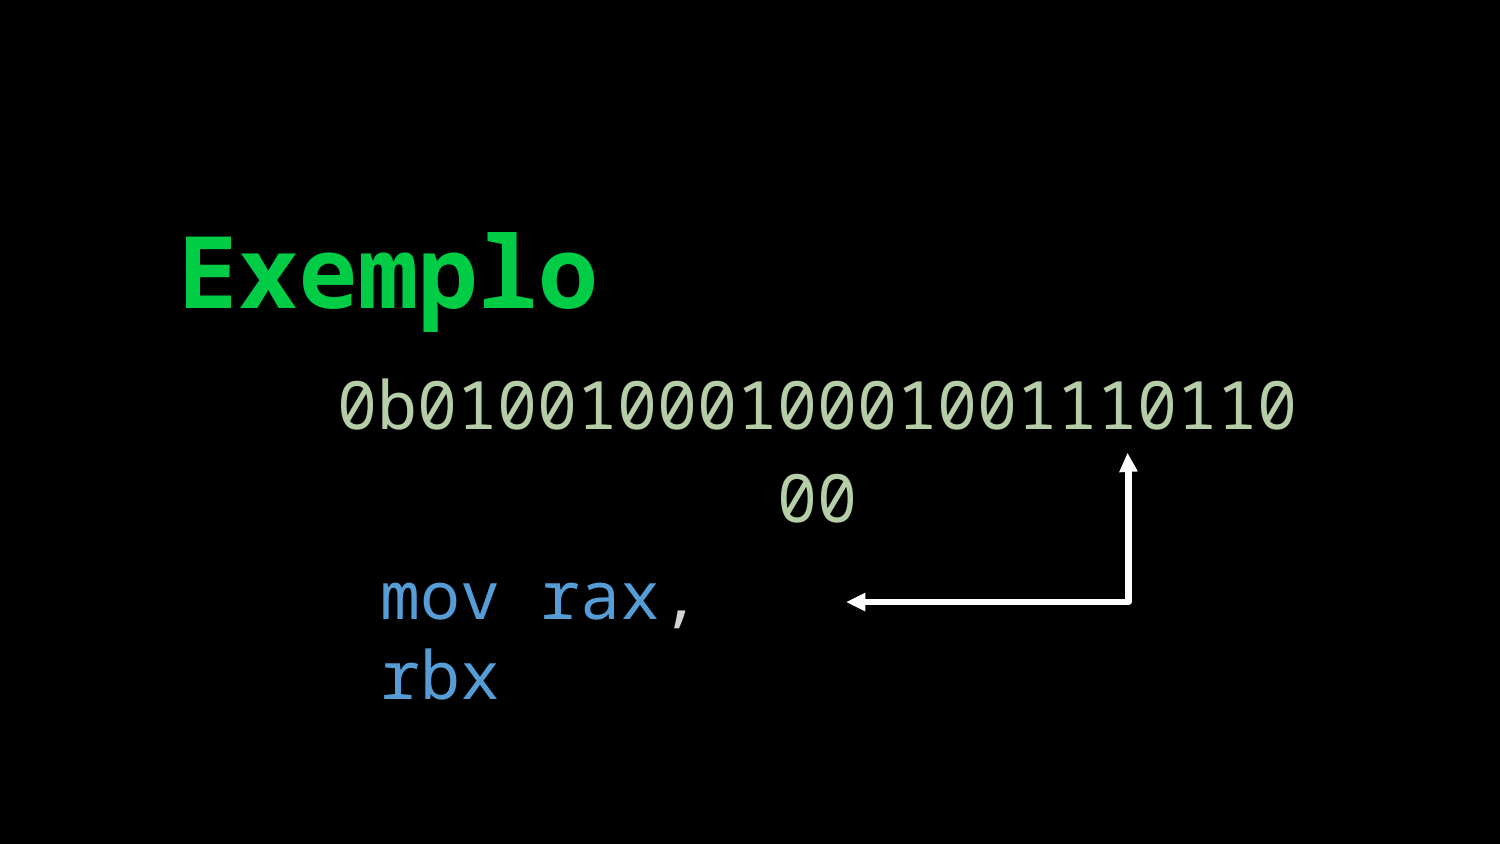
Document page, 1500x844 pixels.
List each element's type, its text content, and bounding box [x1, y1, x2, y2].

list 0b010010001000100111011000 [306, 336, 1330, 454]
list mov rax, rbx [365, 537, 869, 655]
title Exemplo [163, 193, 704, 288]
